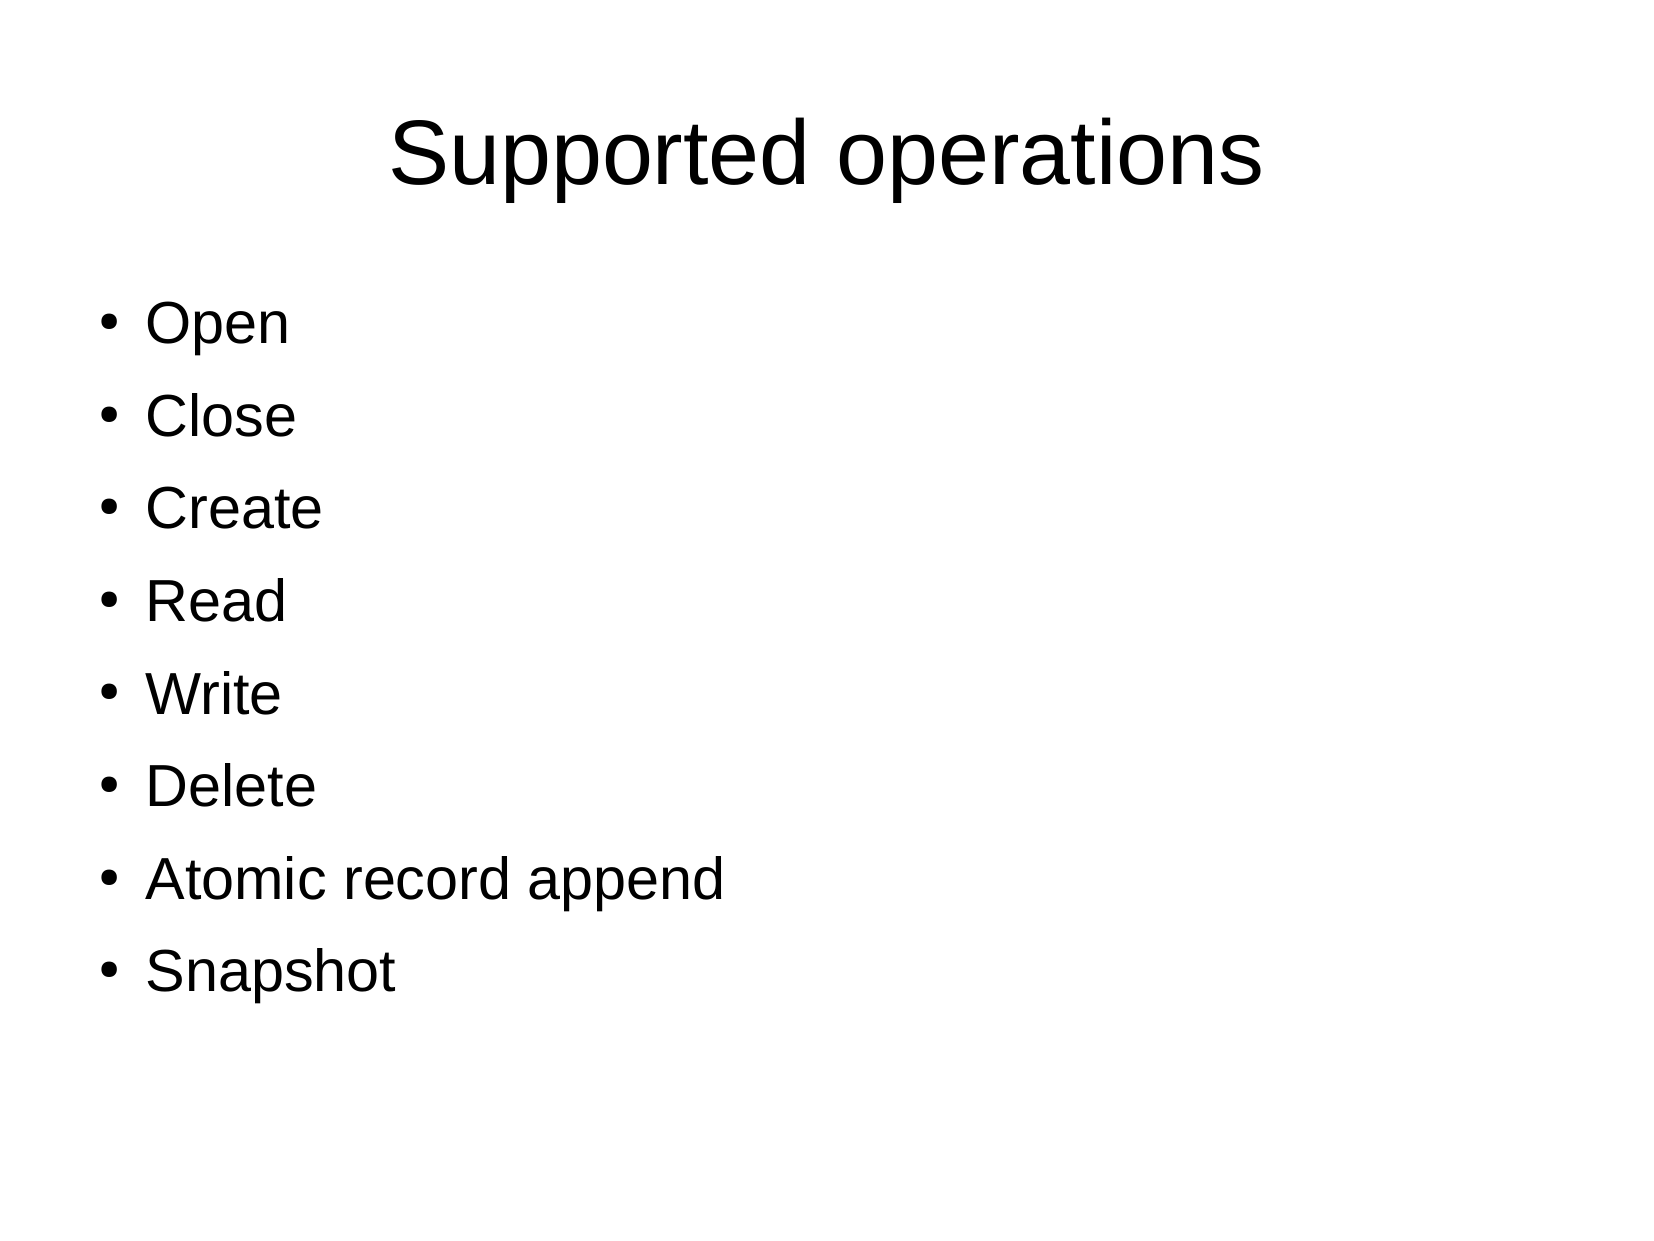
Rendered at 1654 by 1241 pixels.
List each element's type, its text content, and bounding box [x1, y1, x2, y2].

title Supported operations [82, 49, 1571, 257]
list Open Close Create Read Write Delete Atomic record append Snapshot [82, 290, 1538, 1010]
